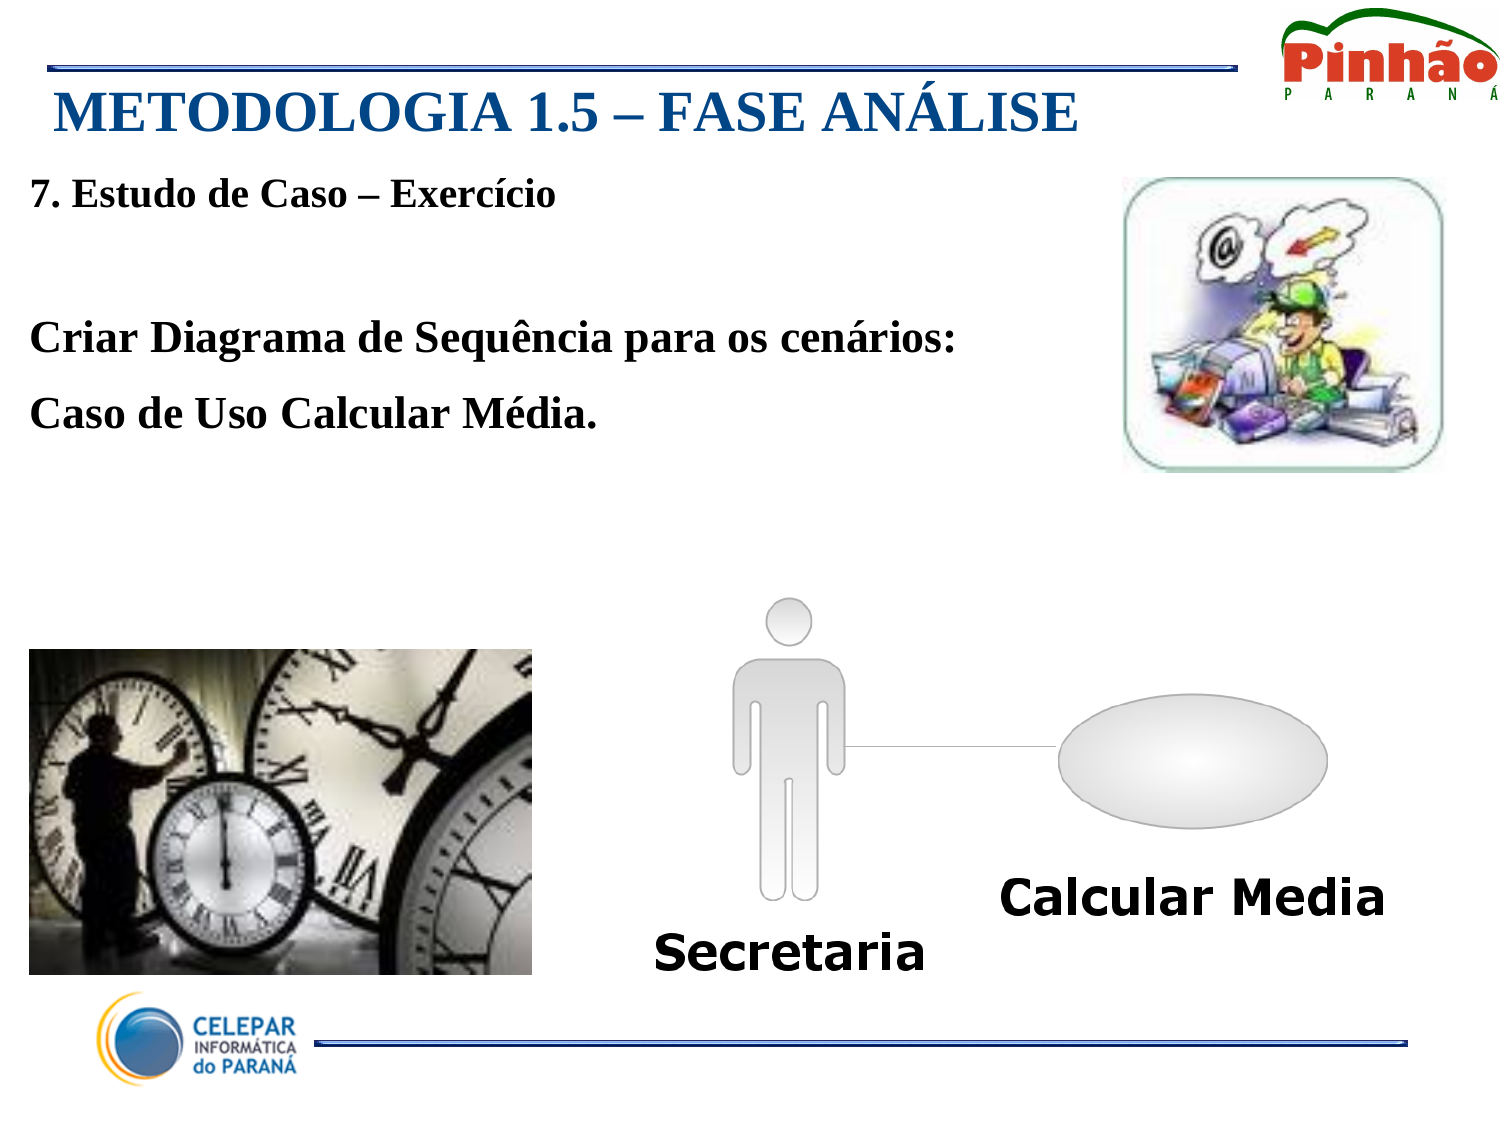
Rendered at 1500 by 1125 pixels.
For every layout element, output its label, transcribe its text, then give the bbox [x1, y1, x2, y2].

picture [95, 989, 303, 1091]
text_box 7. Estudo de Caso – Exercício Criar Diagrama de Sequência para os cenários: Caso de Uso Calcular Média. [29, 147, 1093, 502]
picture [1281, 8, 1500, 100]
picture [29, 649, 532, 975]
picture [649, 590, 1388, 975]
text_box METODOLOGIA 1.5 – FASE ANÁLISE [53, 79, 1081, 156]
picture [1122, 177, 1447, 473]
